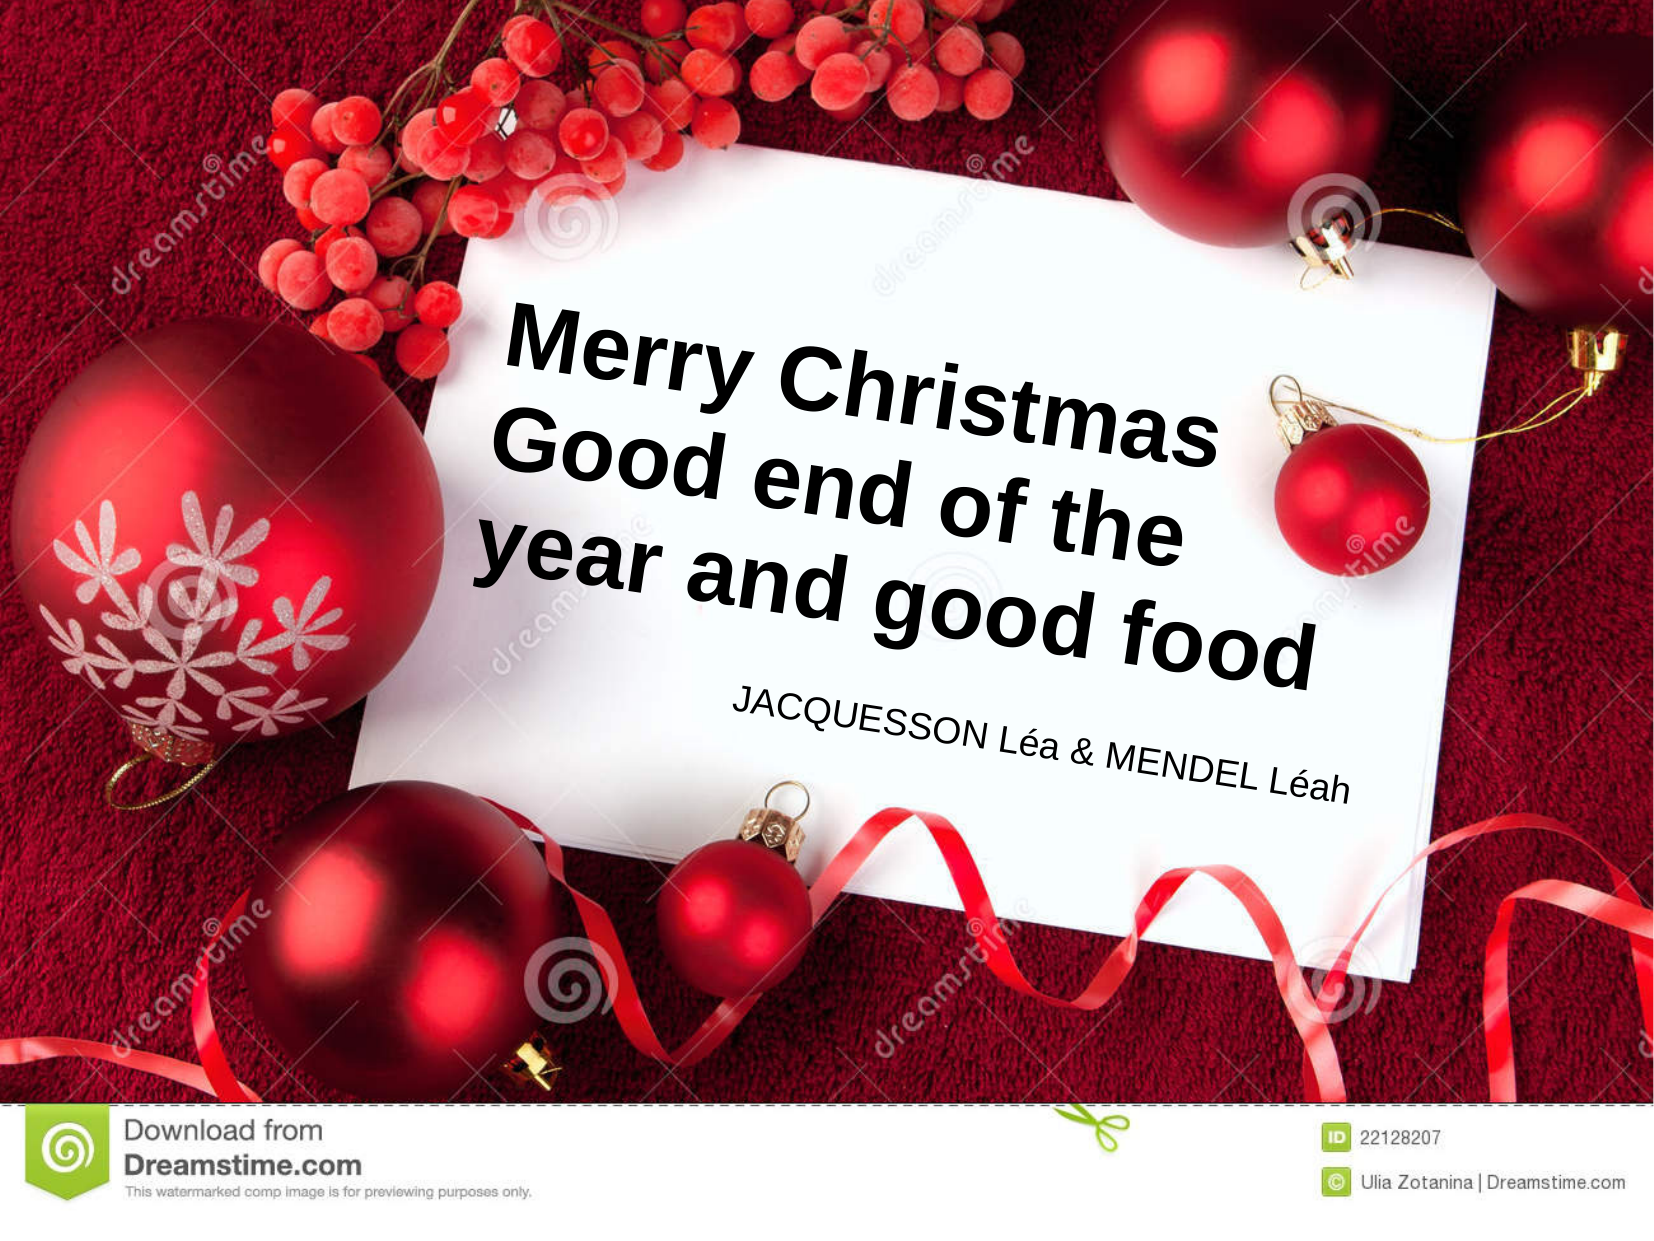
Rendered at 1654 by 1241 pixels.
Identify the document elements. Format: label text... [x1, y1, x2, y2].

text_box Merry Christmas Good end of the year and good food [430, 273, 1436, 886]
picture [0, 0, 1654, 1217]
text_box JACQUESSON Léa & MENDEL Léah [714, 667, 1394, 827]
